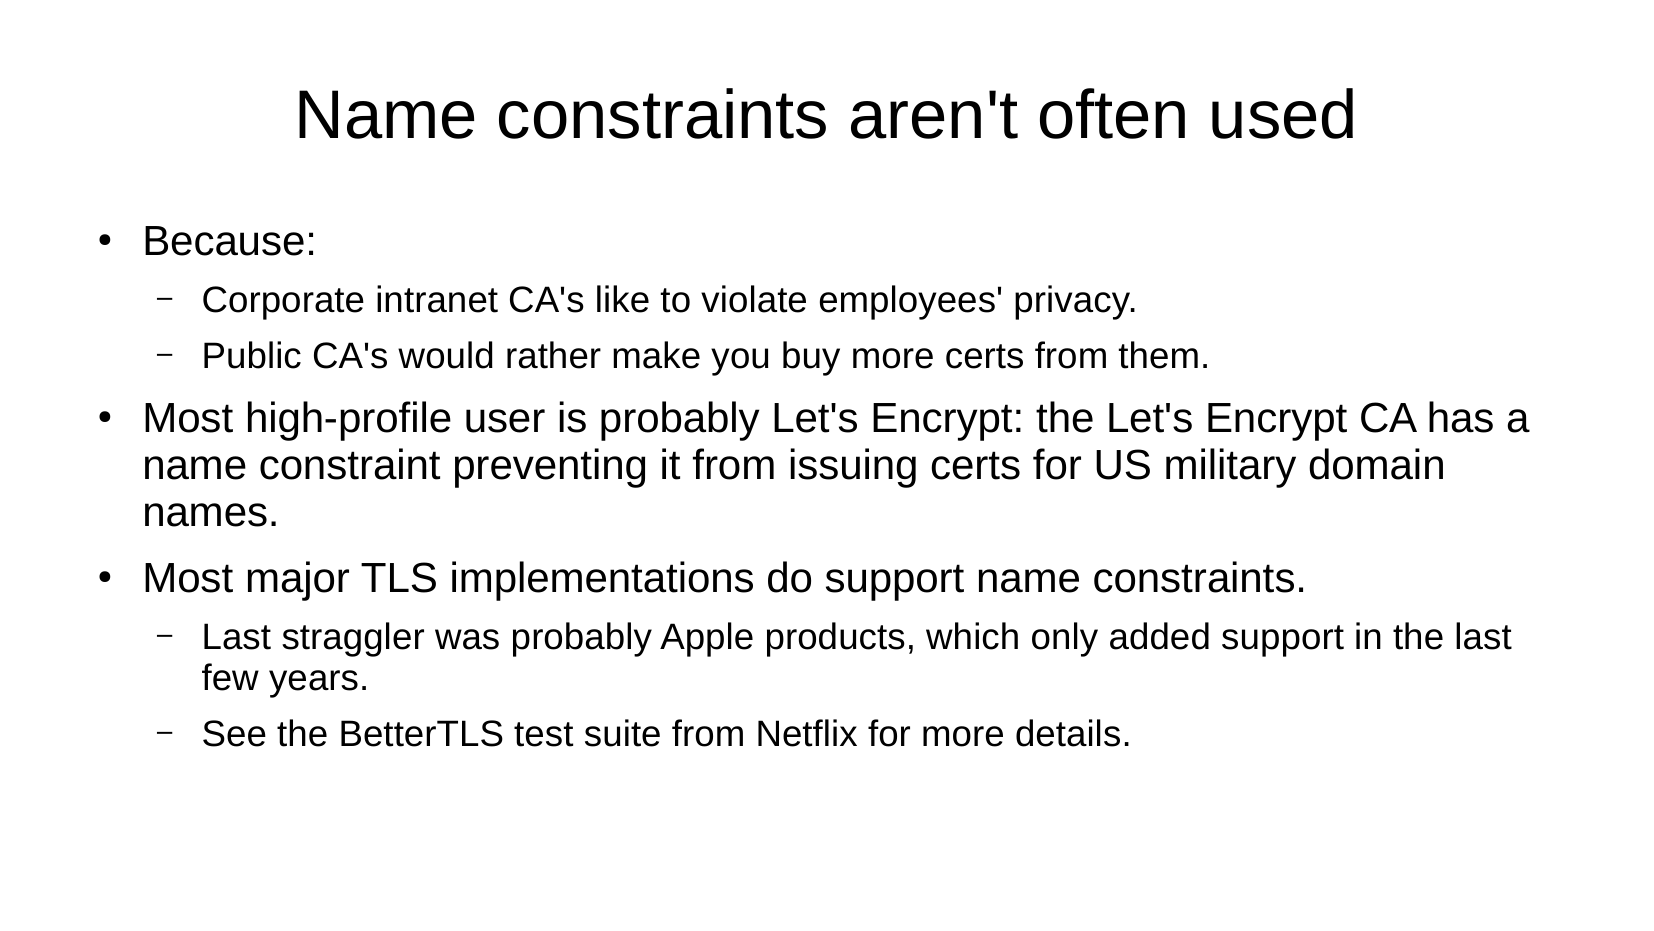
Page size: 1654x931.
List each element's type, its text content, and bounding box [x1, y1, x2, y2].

title Name constraints aren't often used [82, 37, 1571, 193]
list Because: Corporate intranet CA's like to violate employees' privacy. Public CA's would rather make you buy more certs from them. Most high-profile user is probably Let's Encrypt: the Let's Encrypt CA has a name constraint preventing it from issuing certs for US military domain names. Most major TLS implementations do support name constraints. Last straggler was probably Apple products, which only added support in the last few years. See the BetterTLS test suite from Netflix for more details. [82, 217, 1571, 757]
